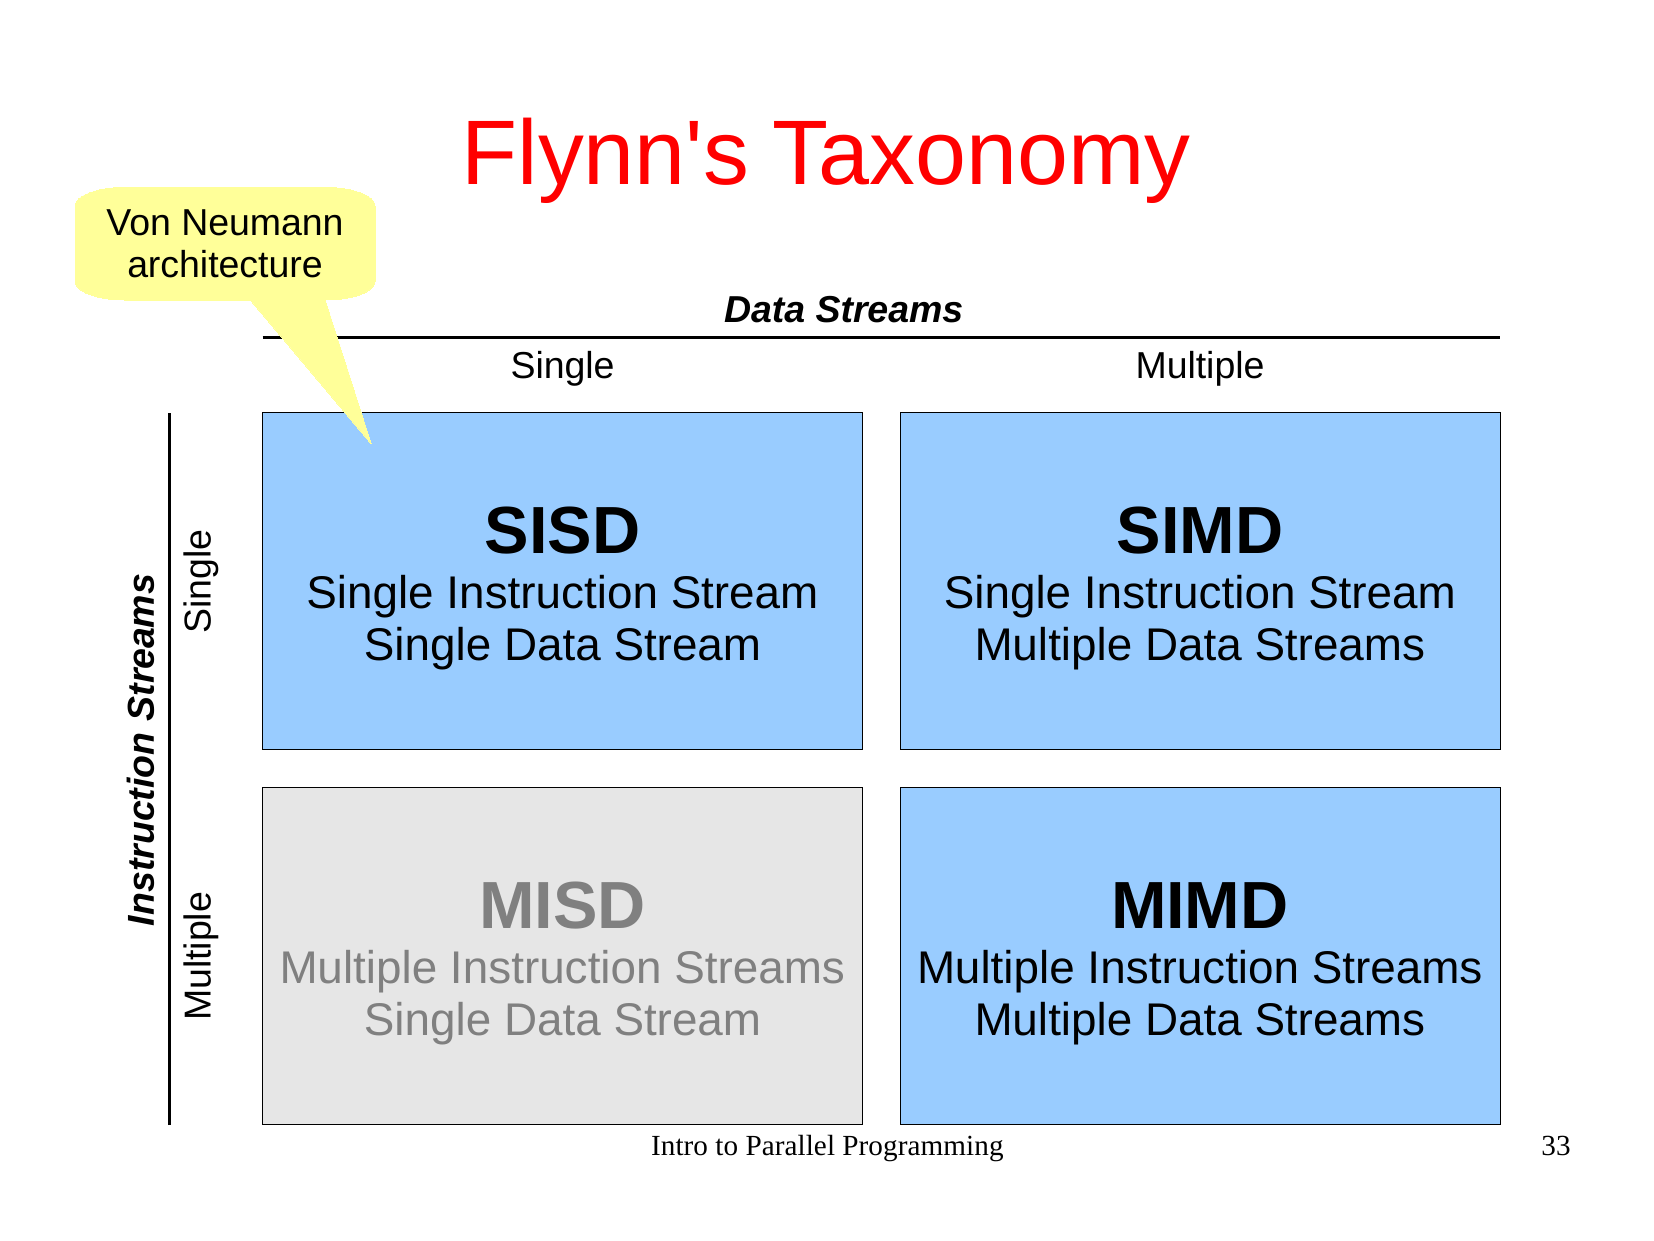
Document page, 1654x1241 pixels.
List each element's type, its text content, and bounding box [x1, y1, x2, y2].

text_box Von Neumann architecture [75, 187, 376, 444]
text_box Data Streams [600, 280, 1088, 336]
text_box Multiple [169, 787, 227, 1126]
text_box SISD Single Instruction Stream Single Data Stream [262, 412, 863, 750]
title Flynn's Taxonomy [82, 49, 1571, 257]
text_box SIMD Single Instruction Stream Multiple Data Streams [900, 412, 1501, 750]
text_box Instruction Streams [112, 487, 170, 1013]
text_box Single [450, 339, 676, 395]
text_box Single [169, 412, 227, 751]
text_box MIMD Multiple Instruction Streams Multiple Data Streams [900, 787, 1501, 1125]
text_box MISD Multiple Instruction Streams Single Data Stream [262, 787, 863, 1125]
text_box Multiple [1087, 339, 1313, 395]
